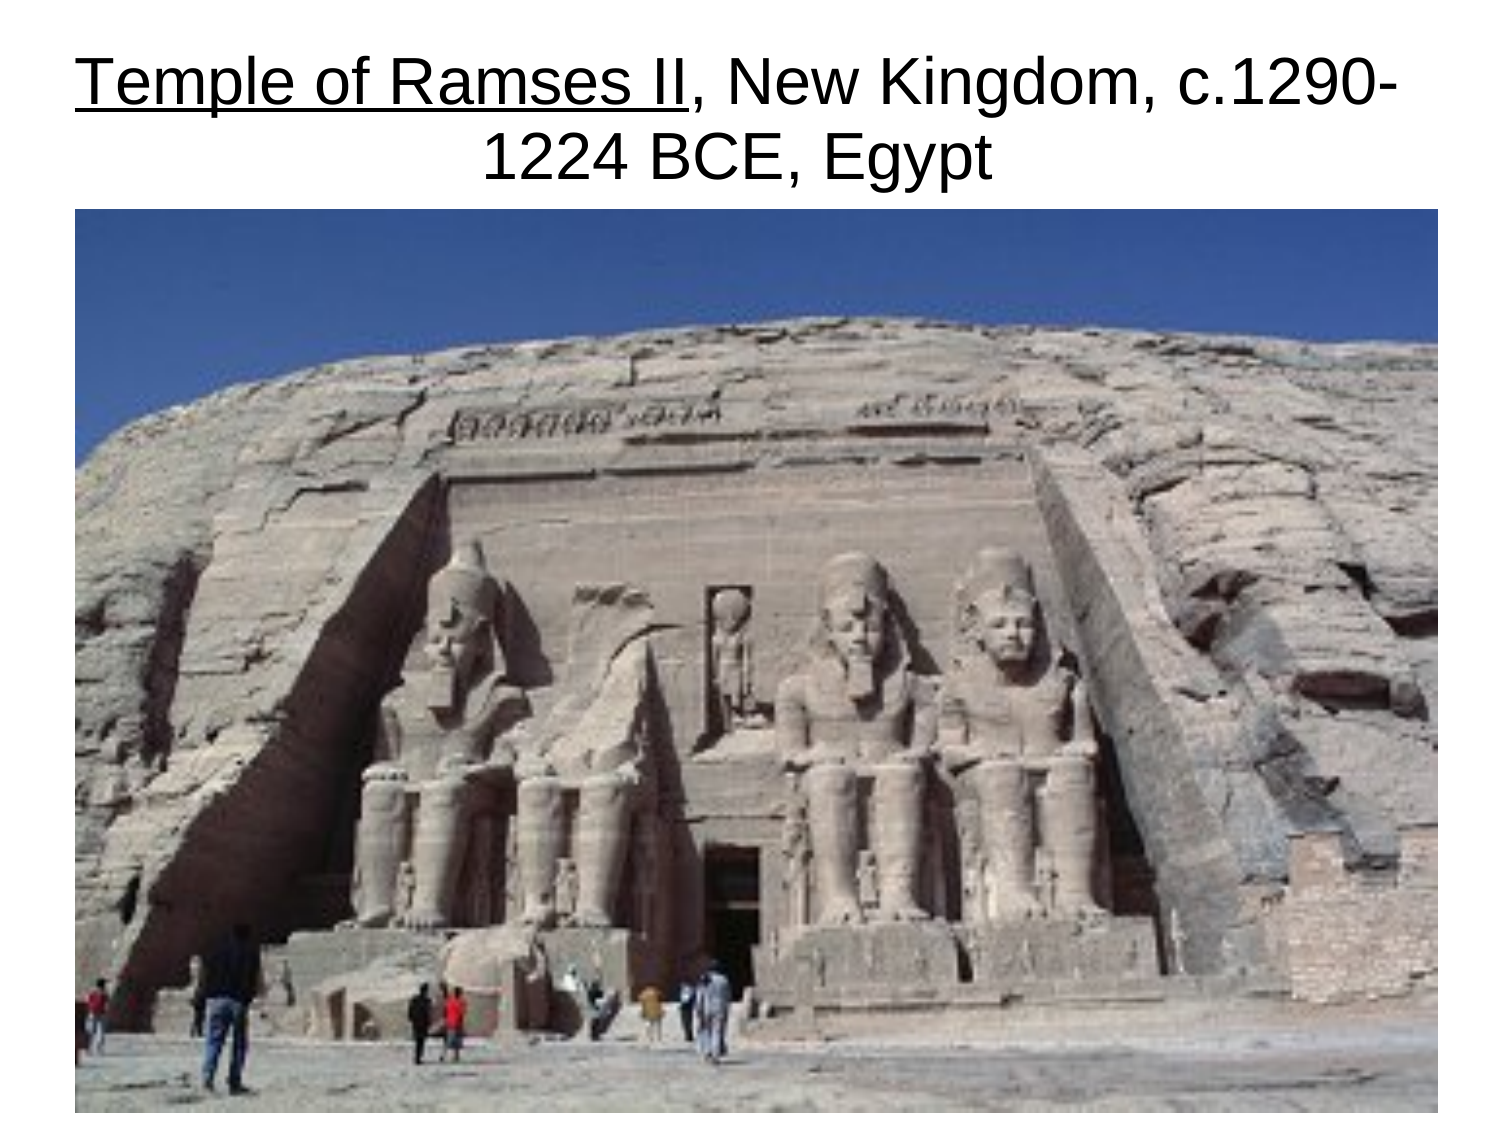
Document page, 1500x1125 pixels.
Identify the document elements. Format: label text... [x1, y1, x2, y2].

title Temple of Ramses II, New Kingdom, c.1290-1224 BCE, Egypt [0, 24, 1475, 213]
picture [75, 213, 1438, 1113]
